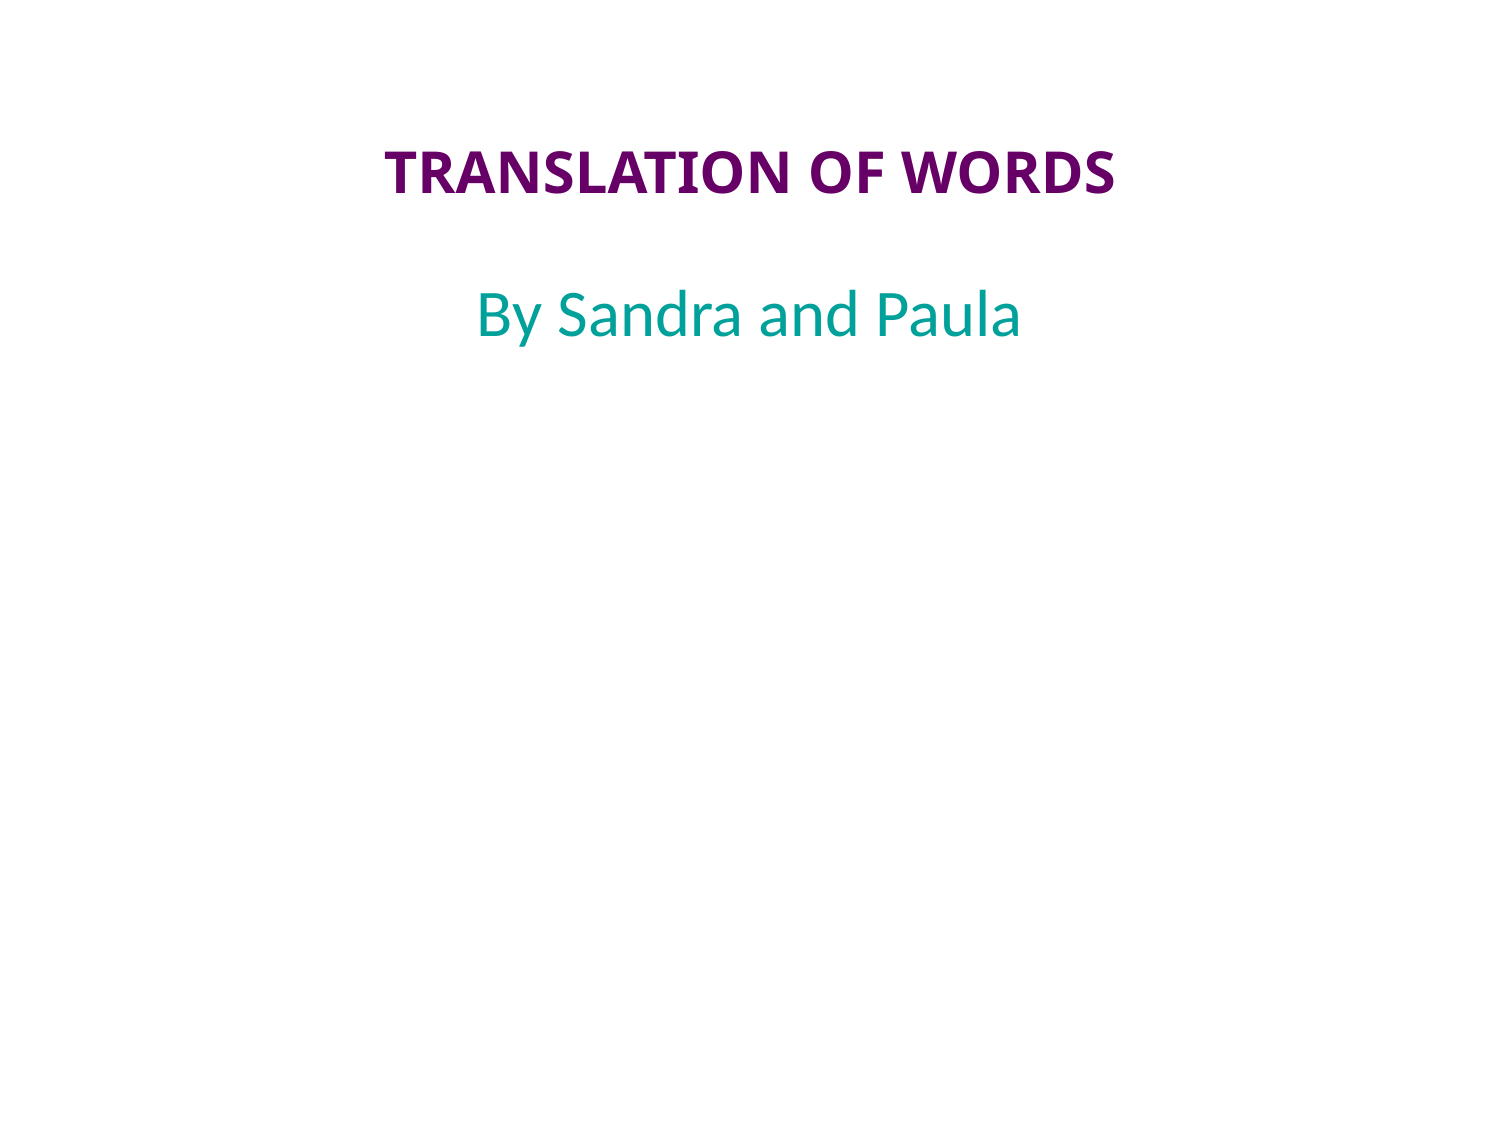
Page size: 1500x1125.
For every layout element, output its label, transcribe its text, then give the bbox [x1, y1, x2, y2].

subtitle By Sandra and Paula [225, 262, 1275, 550]
title Translation of words [112, 37, 1388, 279]
